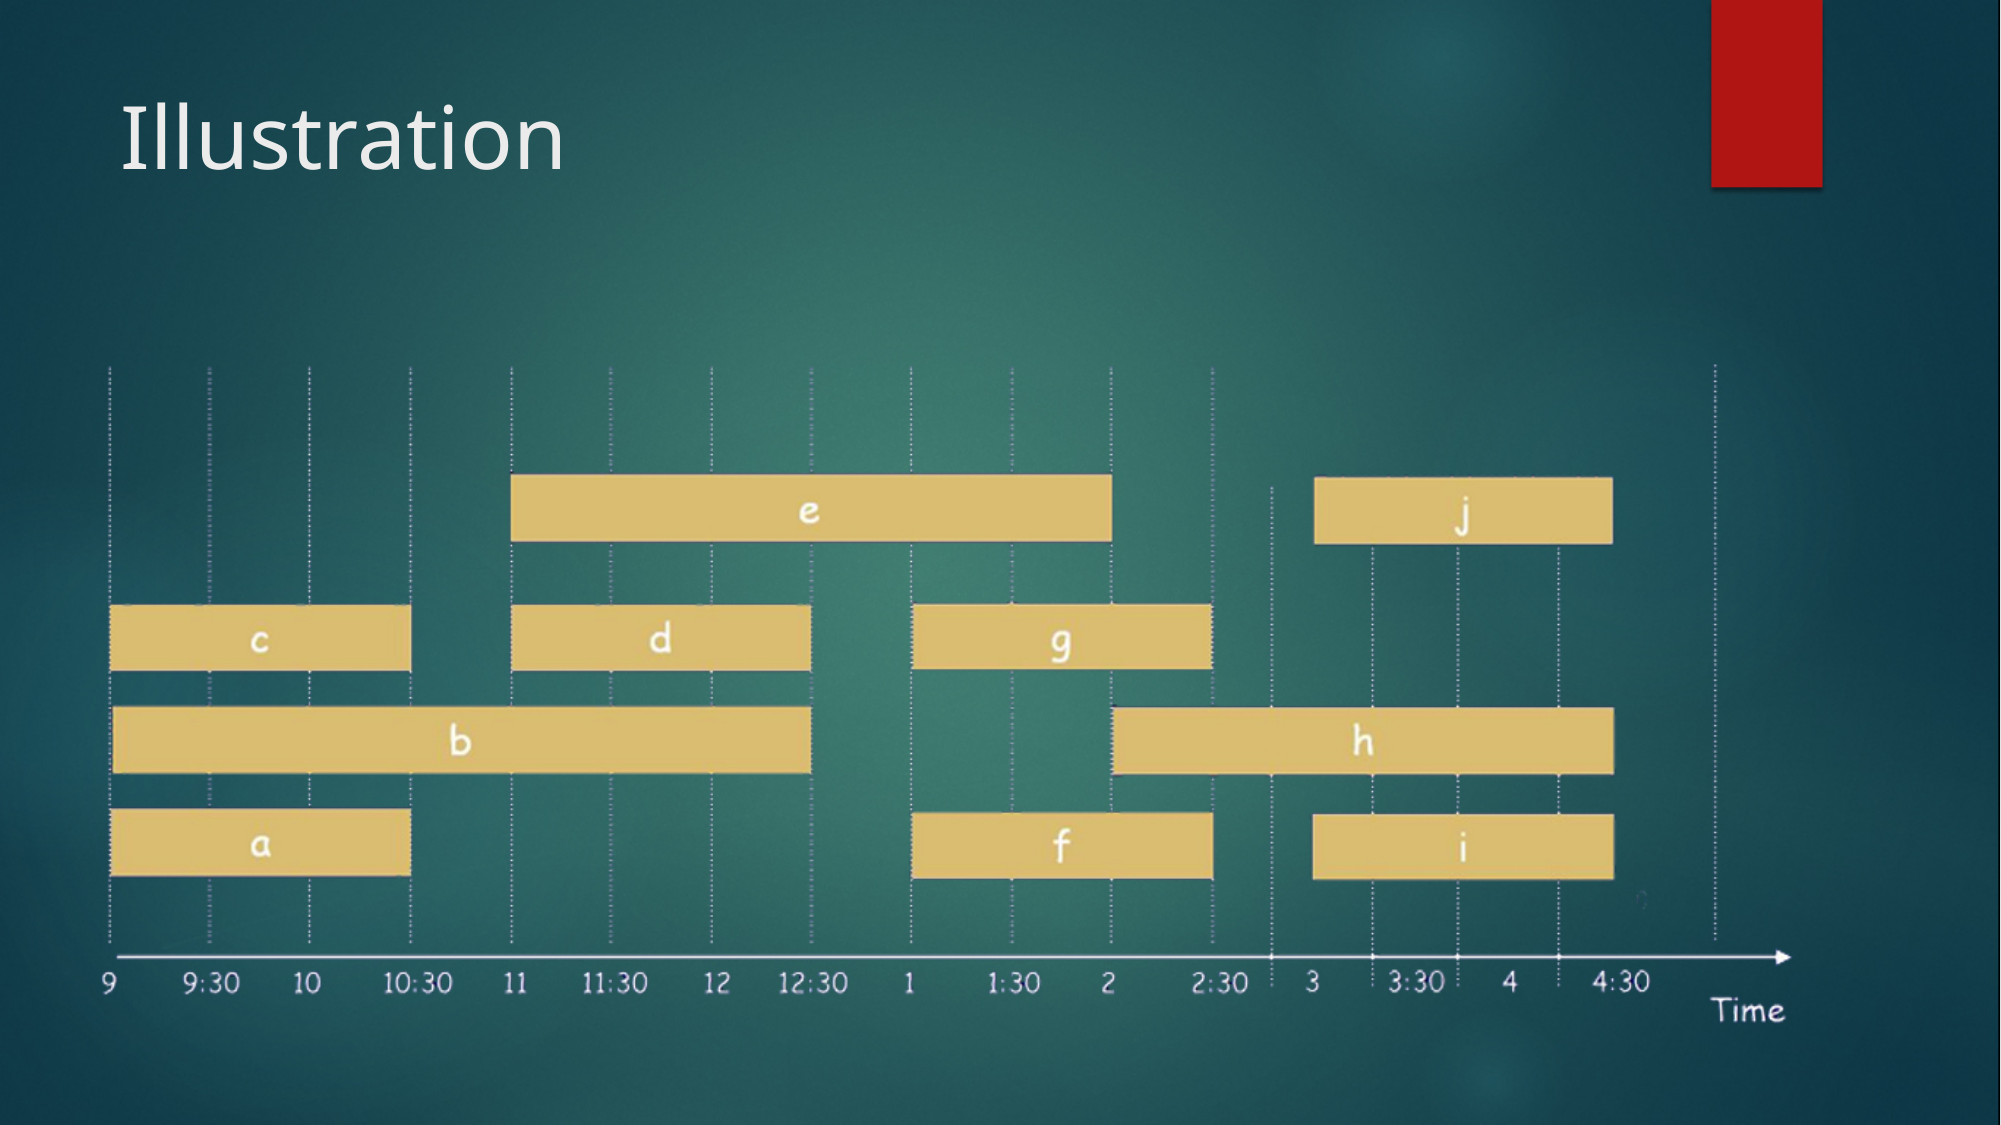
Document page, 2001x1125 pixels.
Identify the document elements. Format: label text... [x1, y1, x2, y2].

text_box Illustration [106, 74, 1649, 304]
picture [0, 0, 2001, 1125]
